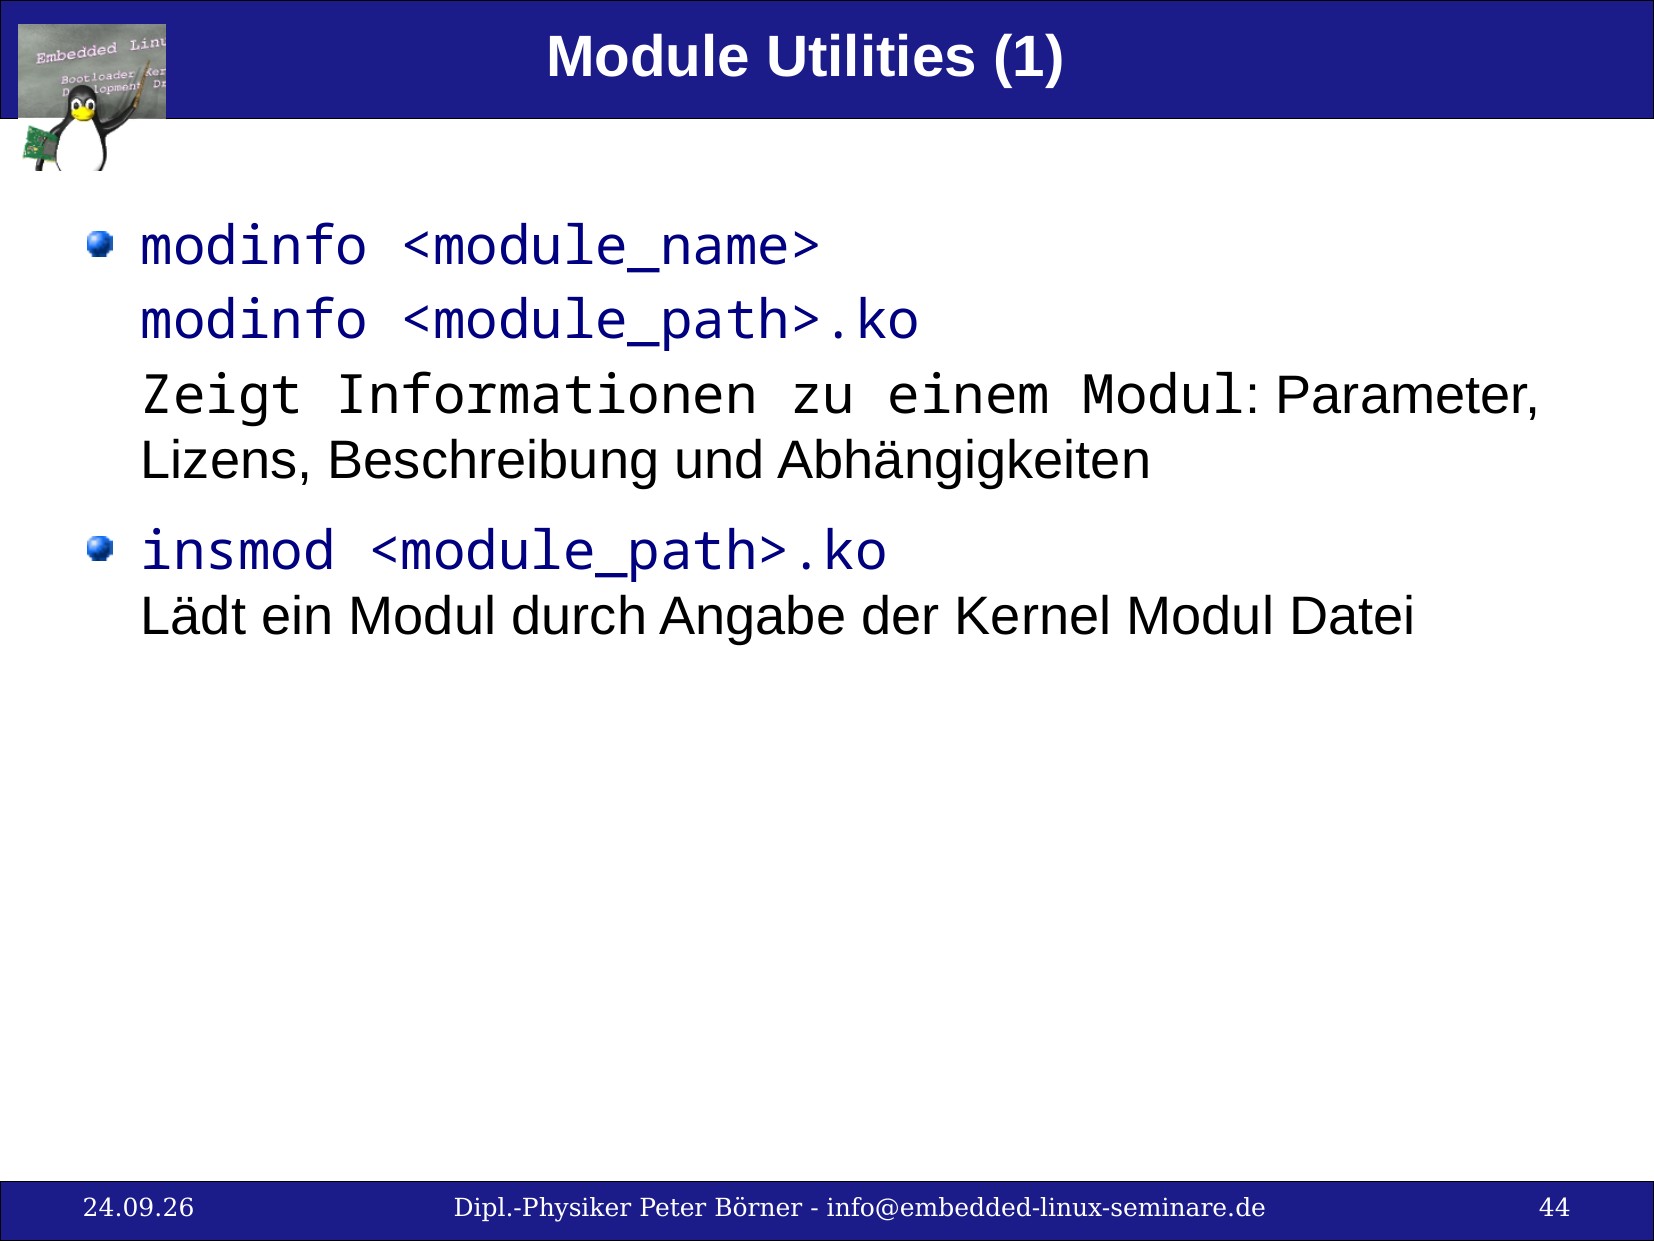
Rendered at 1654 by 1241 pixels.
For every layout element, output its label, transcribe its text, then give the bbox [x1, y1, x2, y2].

picture [18, 24, 166, 171]
list modinfo <module_name> modinfo <module_path>.ko Zeigt Informationen zu einem Modul: Parameter, Lizens, Beschreibung und Abhängigkeiten insmod <module_path>.ko Lädt ein Modul durch Angabe der Kernel Modul Datei [69, 207, 1560, 1014]
title Module Utilities (1) [60, 0, 1551, 112]
